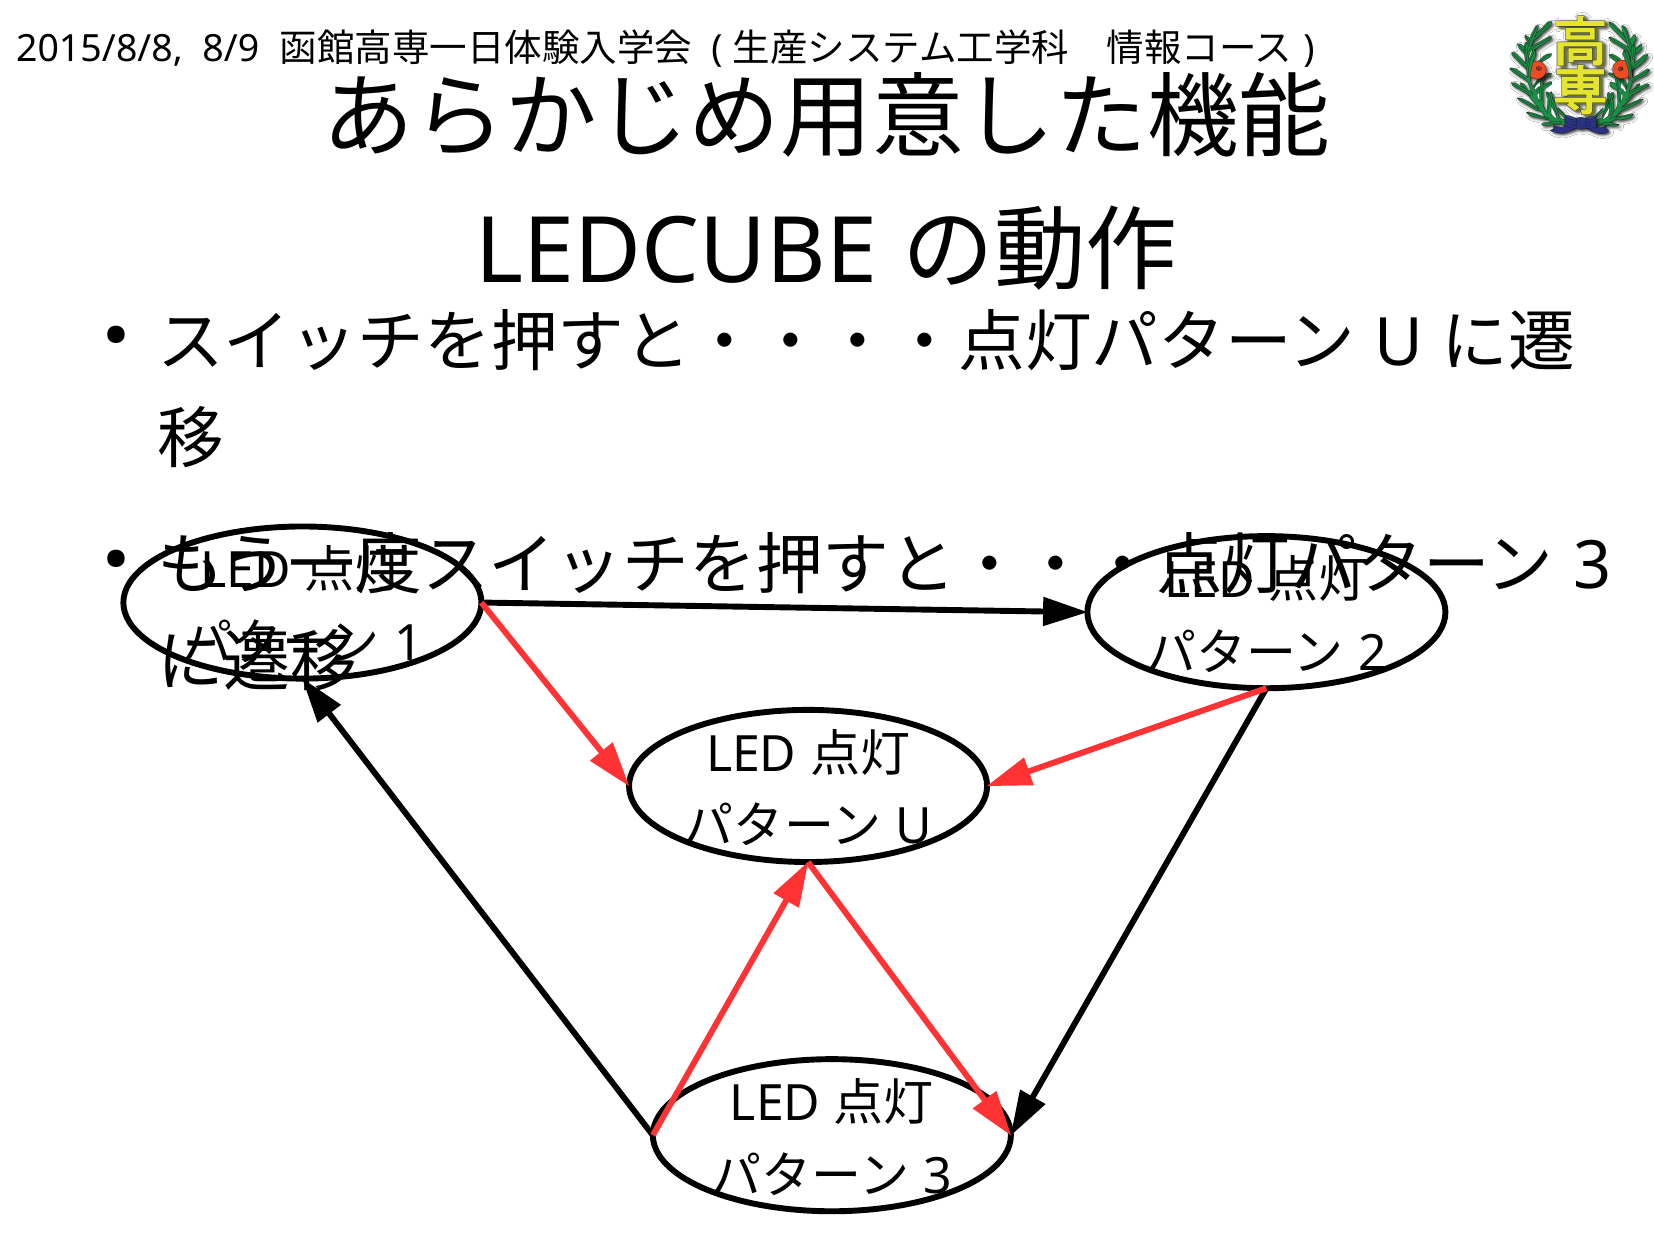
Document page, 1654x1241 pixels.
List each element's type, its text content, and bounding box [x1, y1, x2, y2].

list スイッチを押すと・・・・点灯パターンUに遷移 もう一度スイッチを押すと・・・点灯パターン3に遷移 [86, 288, 1630, 518]
text_box LED点灯 パターン1 [123, 526, 482, 679]
text_box LED点灯 パターン2 [1087, 536, 1446, 689]
text_box LED点灯 パターン3 [652, 1059, 1011, 1212]
text_box LED点灯 パターンU [629, 709, 988, 863]
title あらかじめ用意した機能 LEDCUBEの動作 [82, 73, 1571, 281]
picture [1506, 0, 1654, 157]
